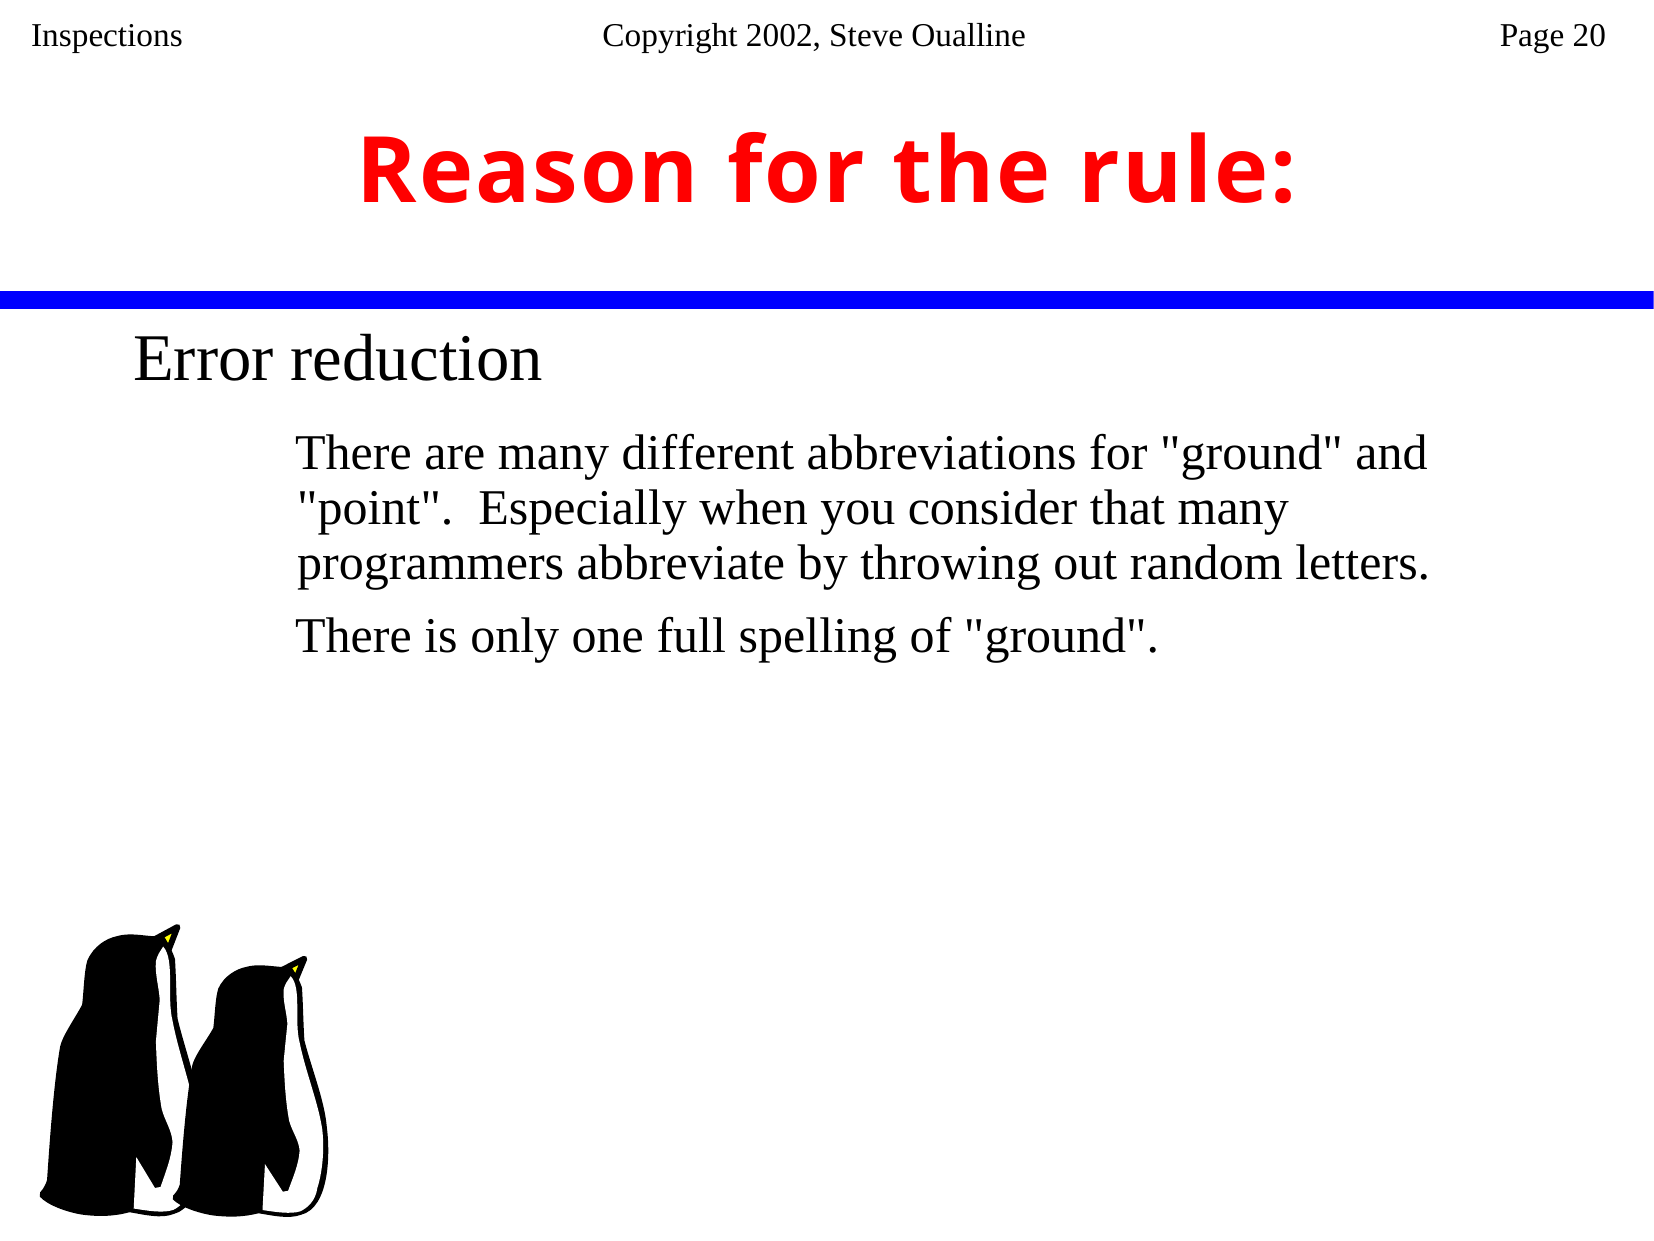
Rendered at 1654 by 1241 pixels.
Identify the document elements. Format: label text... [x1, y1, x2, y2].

list Error reduction There are many different abbreviations for "ground" and "point". Especially when you consider that many programmers abbreviate by throwing out random letters. There is only one full spelling of "ground". [121, 321, 1534, 699]
title Reason for the rule: [121, 66, 1534, 269]
